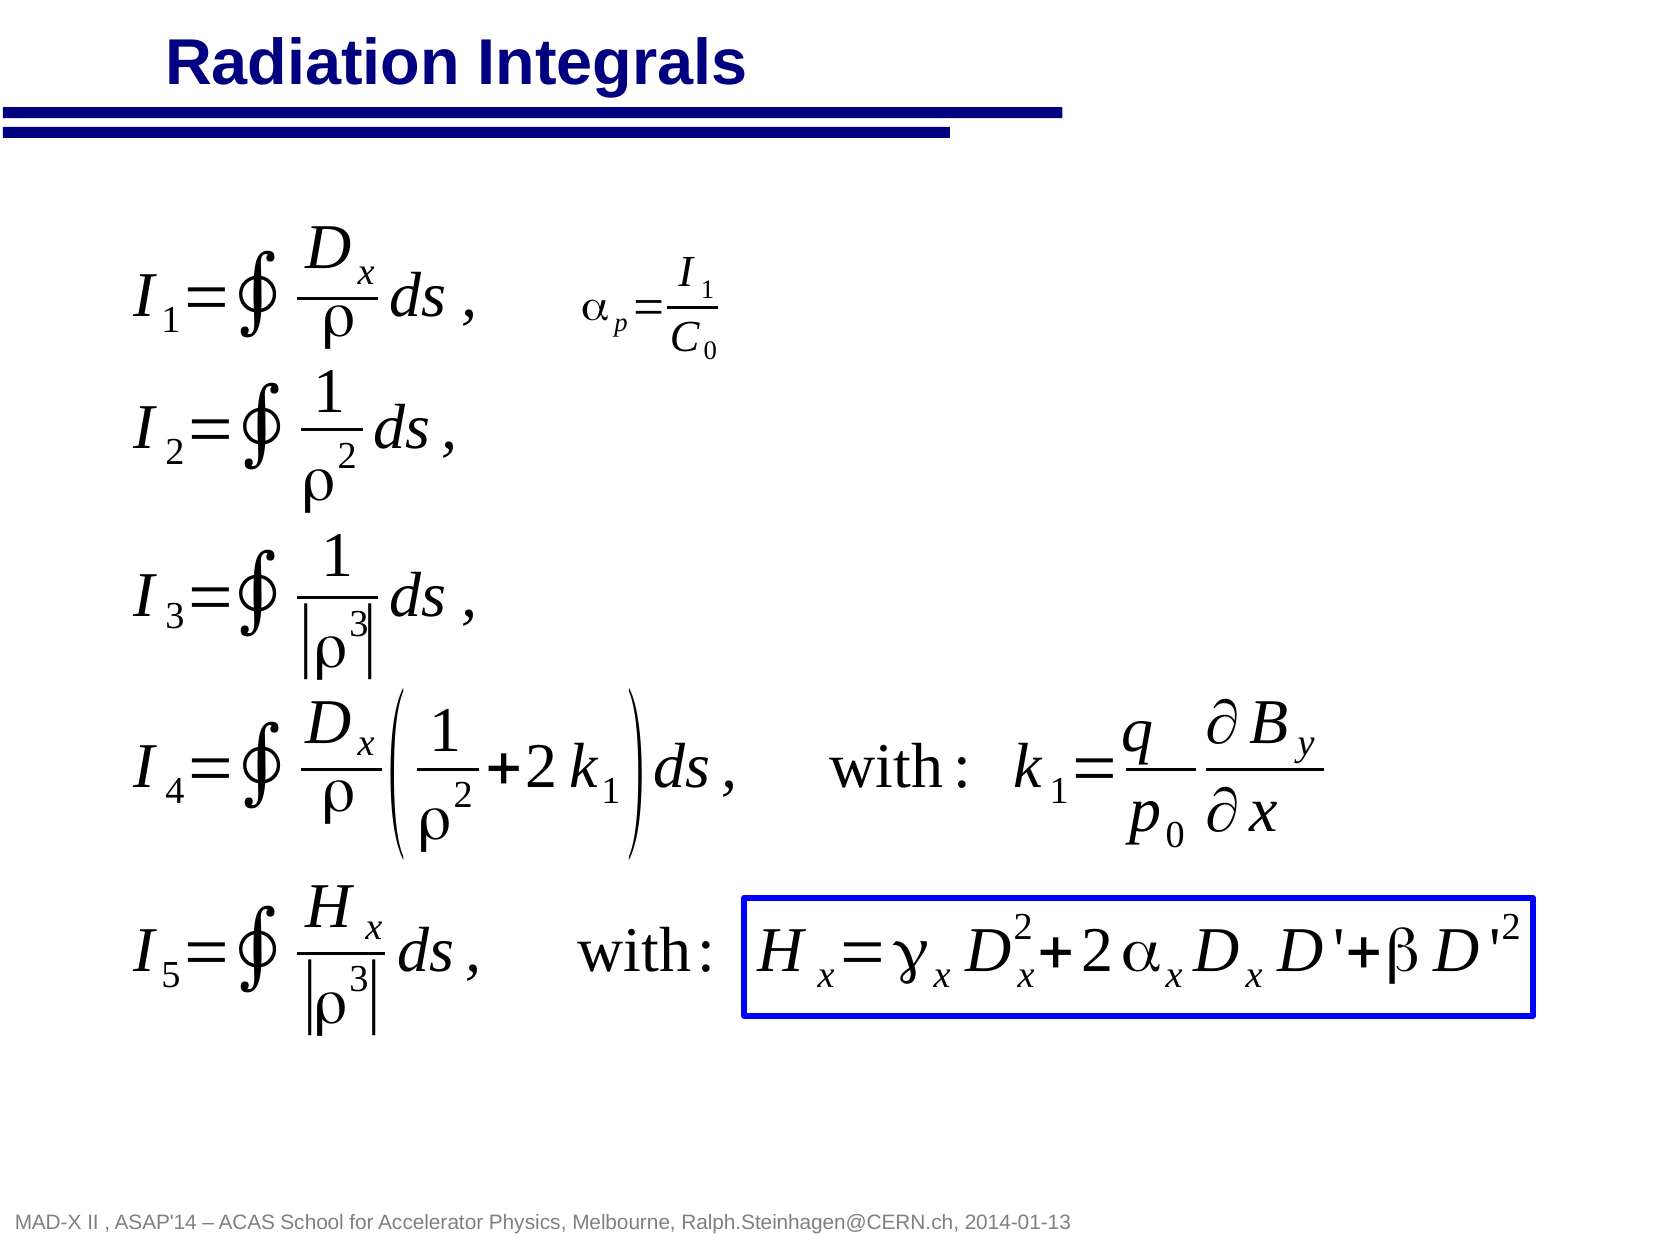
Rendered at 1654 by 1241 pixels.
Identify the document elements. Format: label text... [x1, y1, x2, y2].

chart [113, 212, 1536, 1041]
chart [747, 901, 1530, 1013]
title Radiation Integrals [165, 0, 1323, 124]
